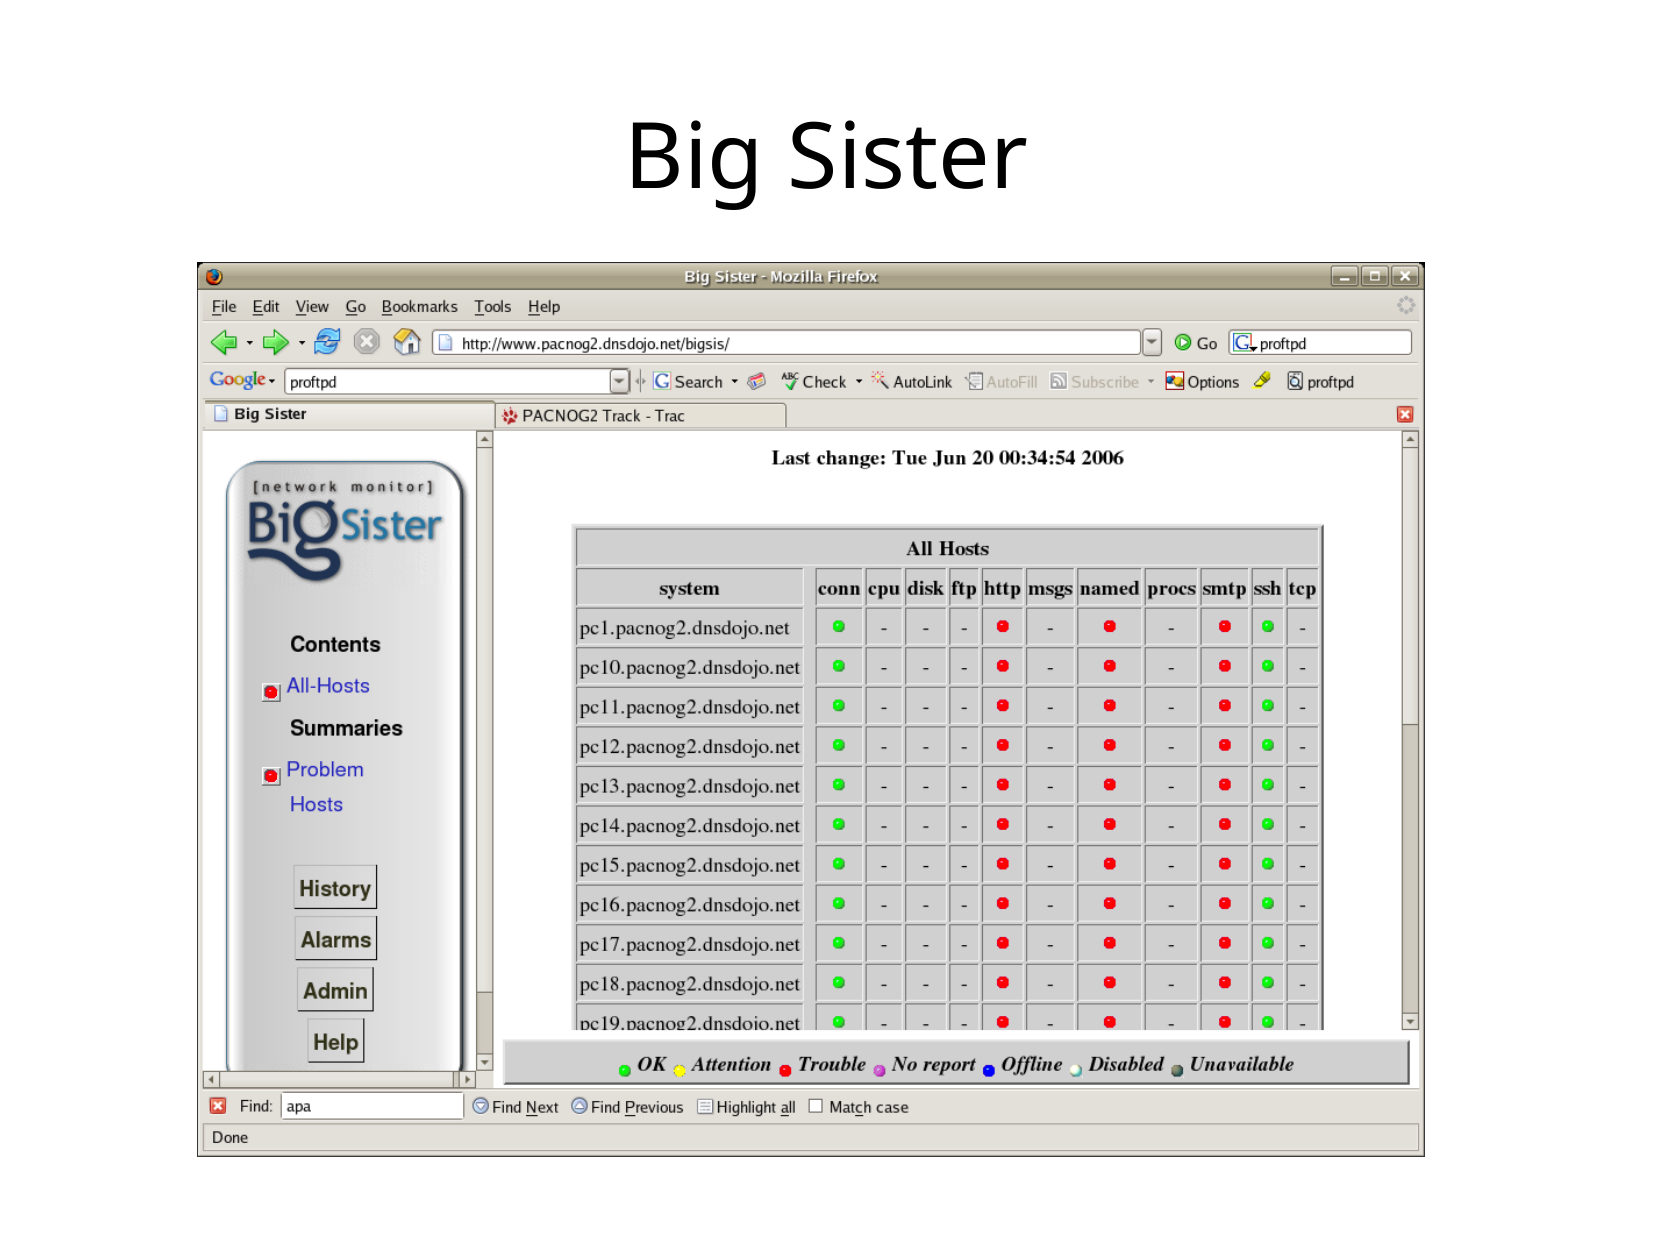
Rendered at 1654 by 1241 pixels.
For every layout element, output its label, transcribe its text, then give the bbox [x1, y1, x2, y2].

picture [197, 262, 1426, 1157]
title Big Sister [82, 49, 1571, 257]
